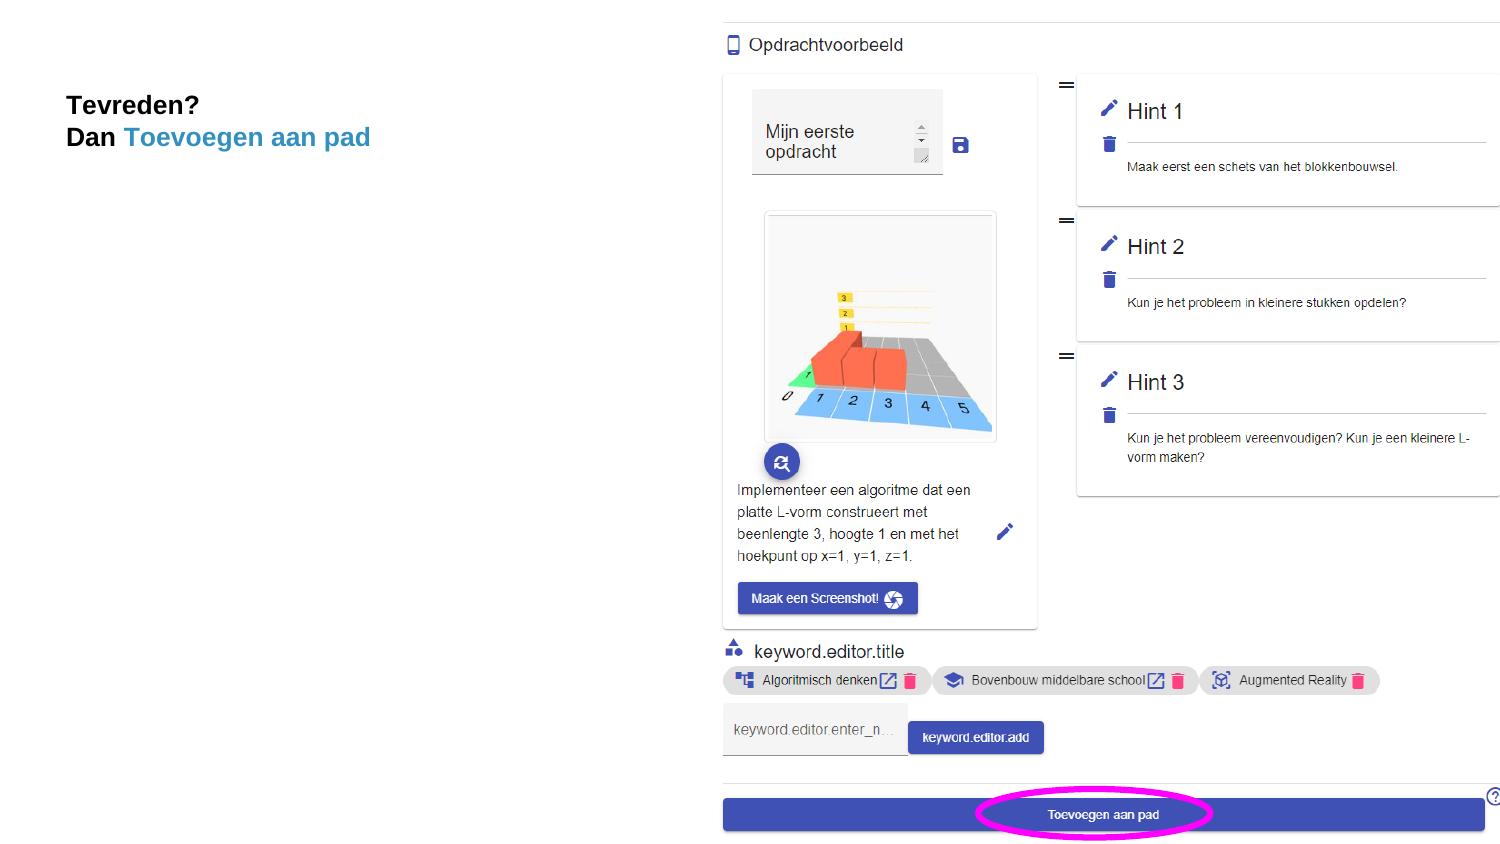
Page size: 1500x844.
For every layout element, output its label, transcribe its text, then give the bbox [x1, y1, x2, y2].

picture [719, 19, 1500, 838]
title Tevreden? Dan Toevoegen aan pad [51, 72, 1449, 167]
picture [982, 793, 1206, 834]
